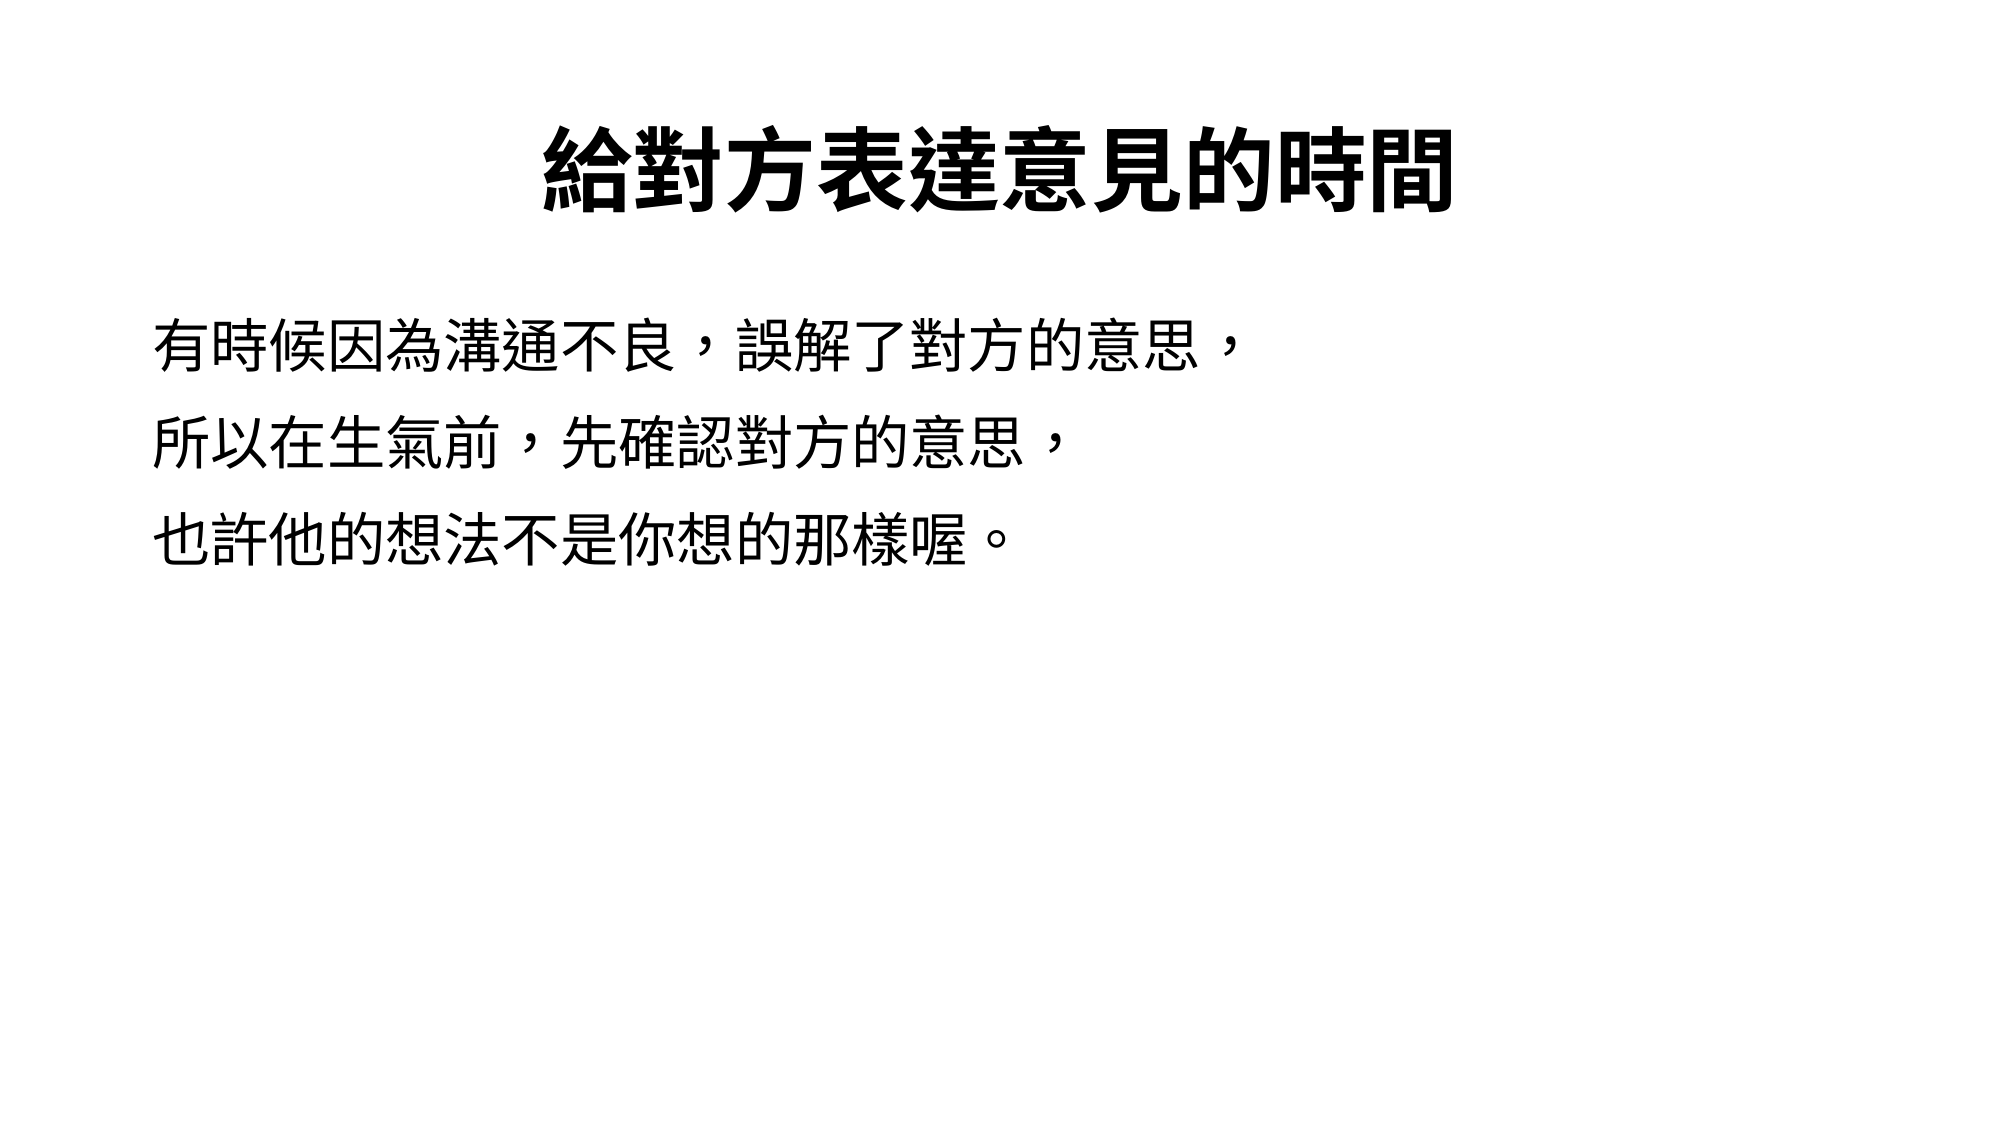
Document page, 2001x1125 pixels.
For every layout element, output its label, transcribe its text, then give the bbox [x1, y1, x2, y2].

title 給對方表達意見的時間 [137, 59, 1863, 278]
list 有時候因為溝通不良，誤解了對方的意思， 所以在生氣前，先確認對方的意思， 也許他的想法不是你想的那樣喔。 [137, 299, 1863, 1014]
